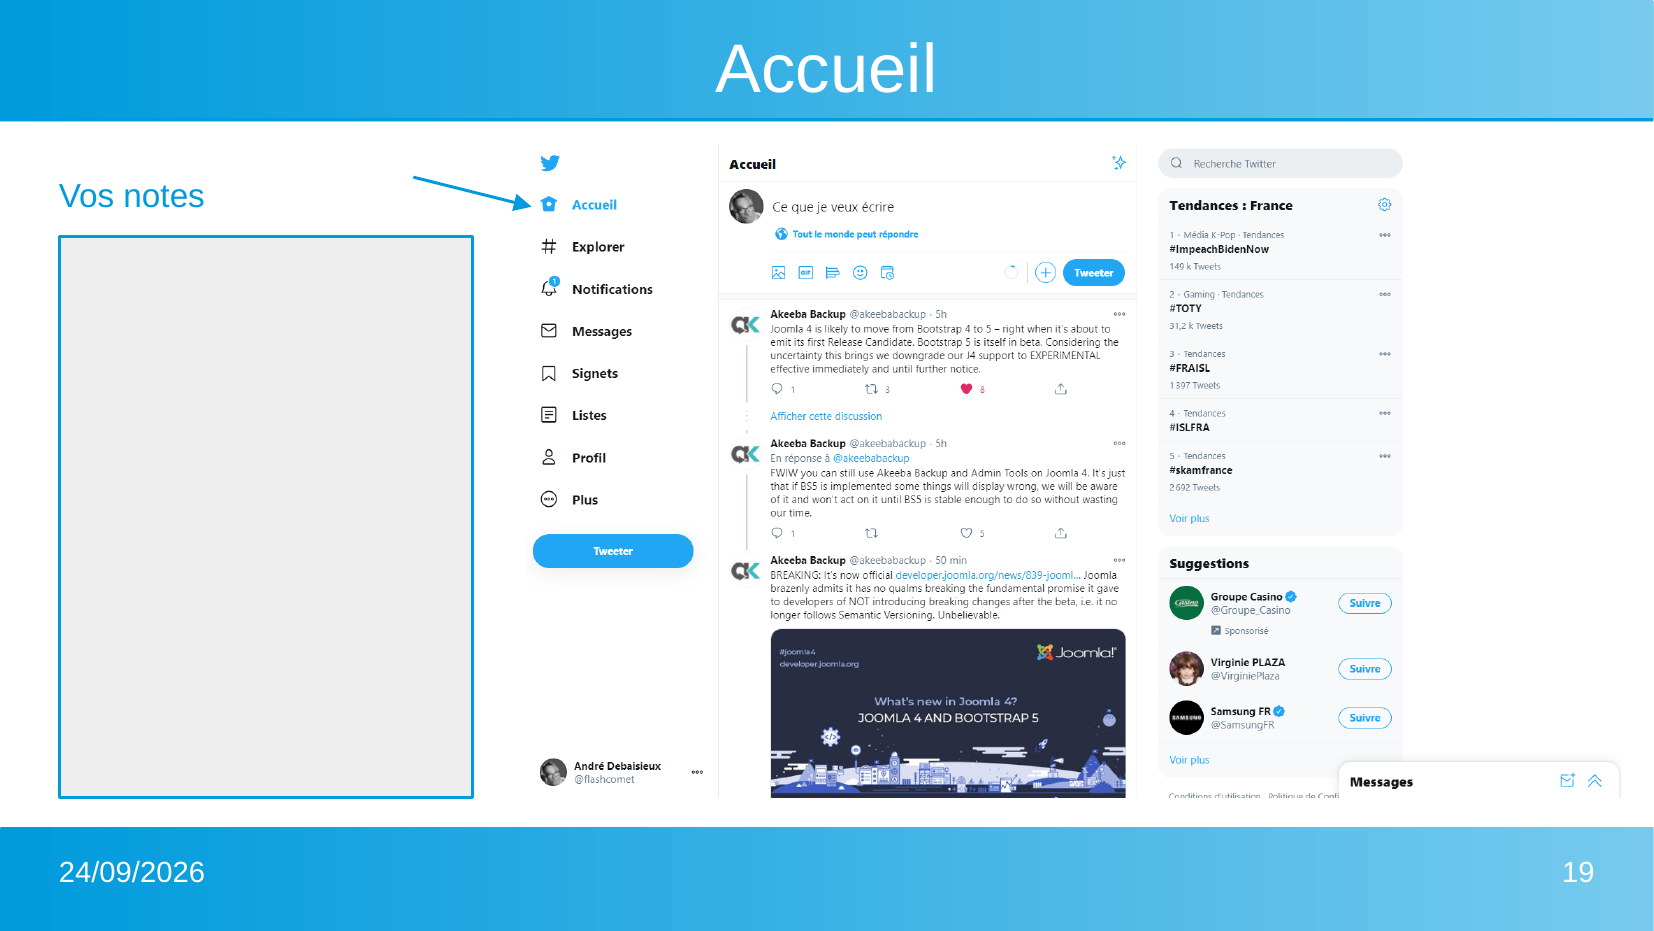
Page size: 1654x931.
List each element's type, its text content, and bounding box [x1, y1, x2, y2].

text_box [59, 236, 473, 798]
list Vos notes [59, 177, 443, 236]
picture [501, 144, 1622, 798]
title Accueil [59, 29, 1595, 108]
